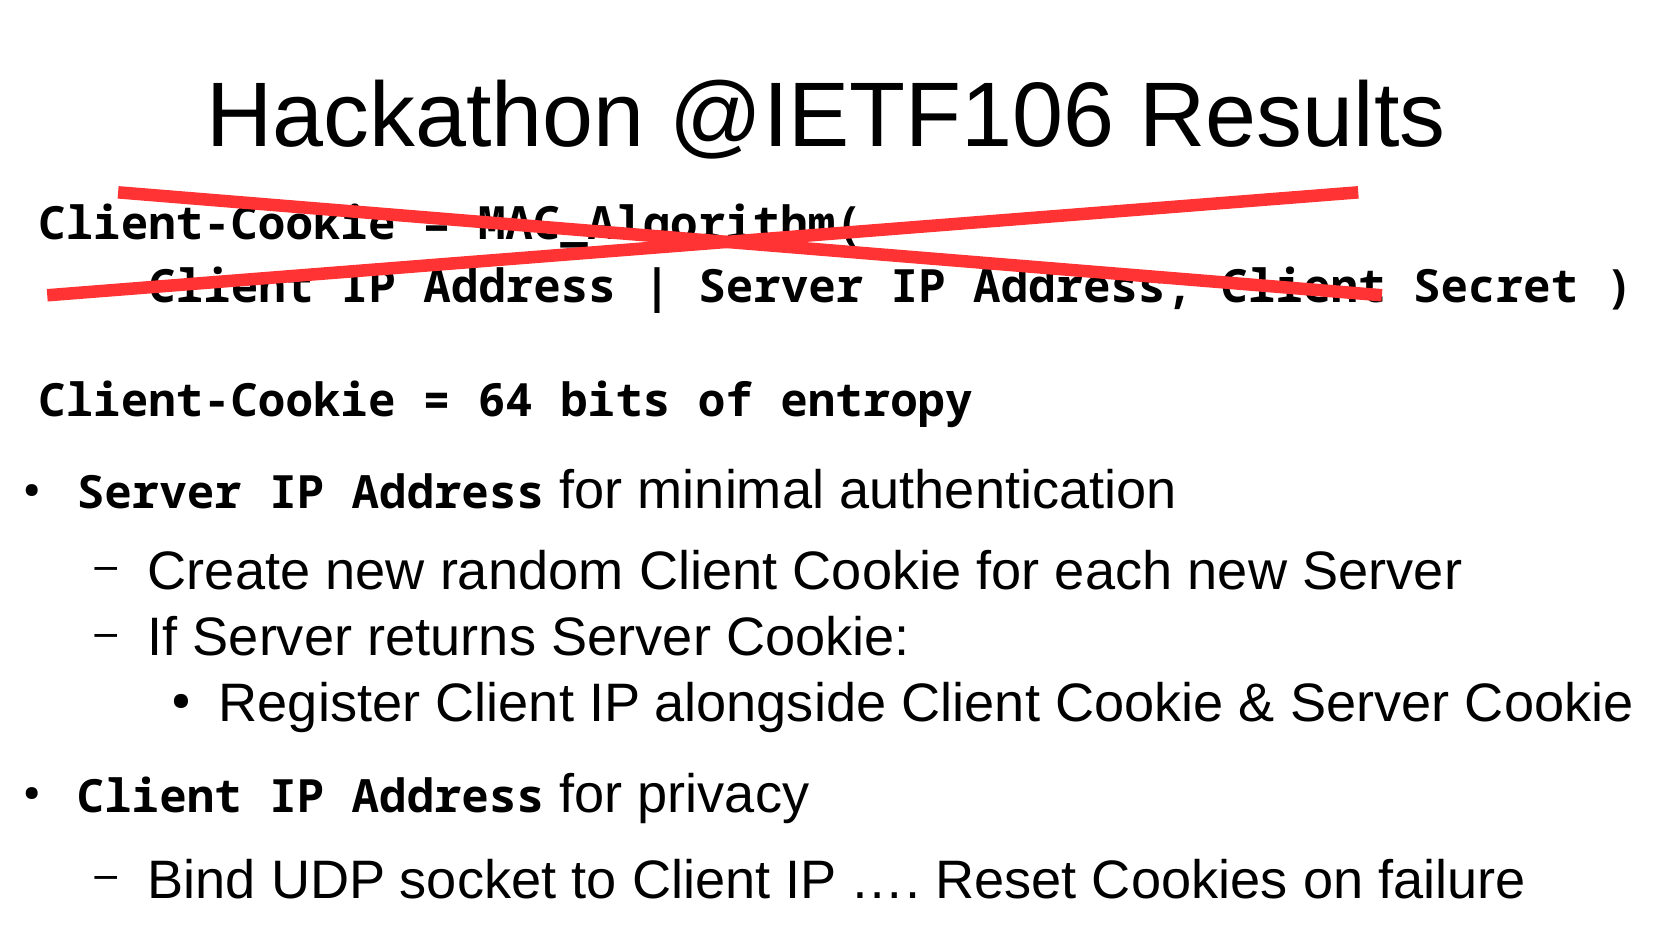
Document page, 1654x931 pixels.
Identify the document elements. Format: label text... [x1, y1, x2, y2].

title Hackathon @IETF106 Results [82, 37, 1571, 183]
text_box Client-Cookie = MAC_Algorithm( Client IP Address | Server IP Address, Client Secret ) [23, 183, 1654, 313]
text_box Client-Cookie = 64 bits of entropy [23, 360, 1654, 438]
list Server IP Address for minimal authentication Create new random Client Cookie for each new Server If Server returns Server Cookie: Register Client IP alongside Client Cookie & Server Cookie Client IP Address for privacy Bind UDP socket to Client IP …. Reset Cookies on failure [5, 459, 1654, 931]
